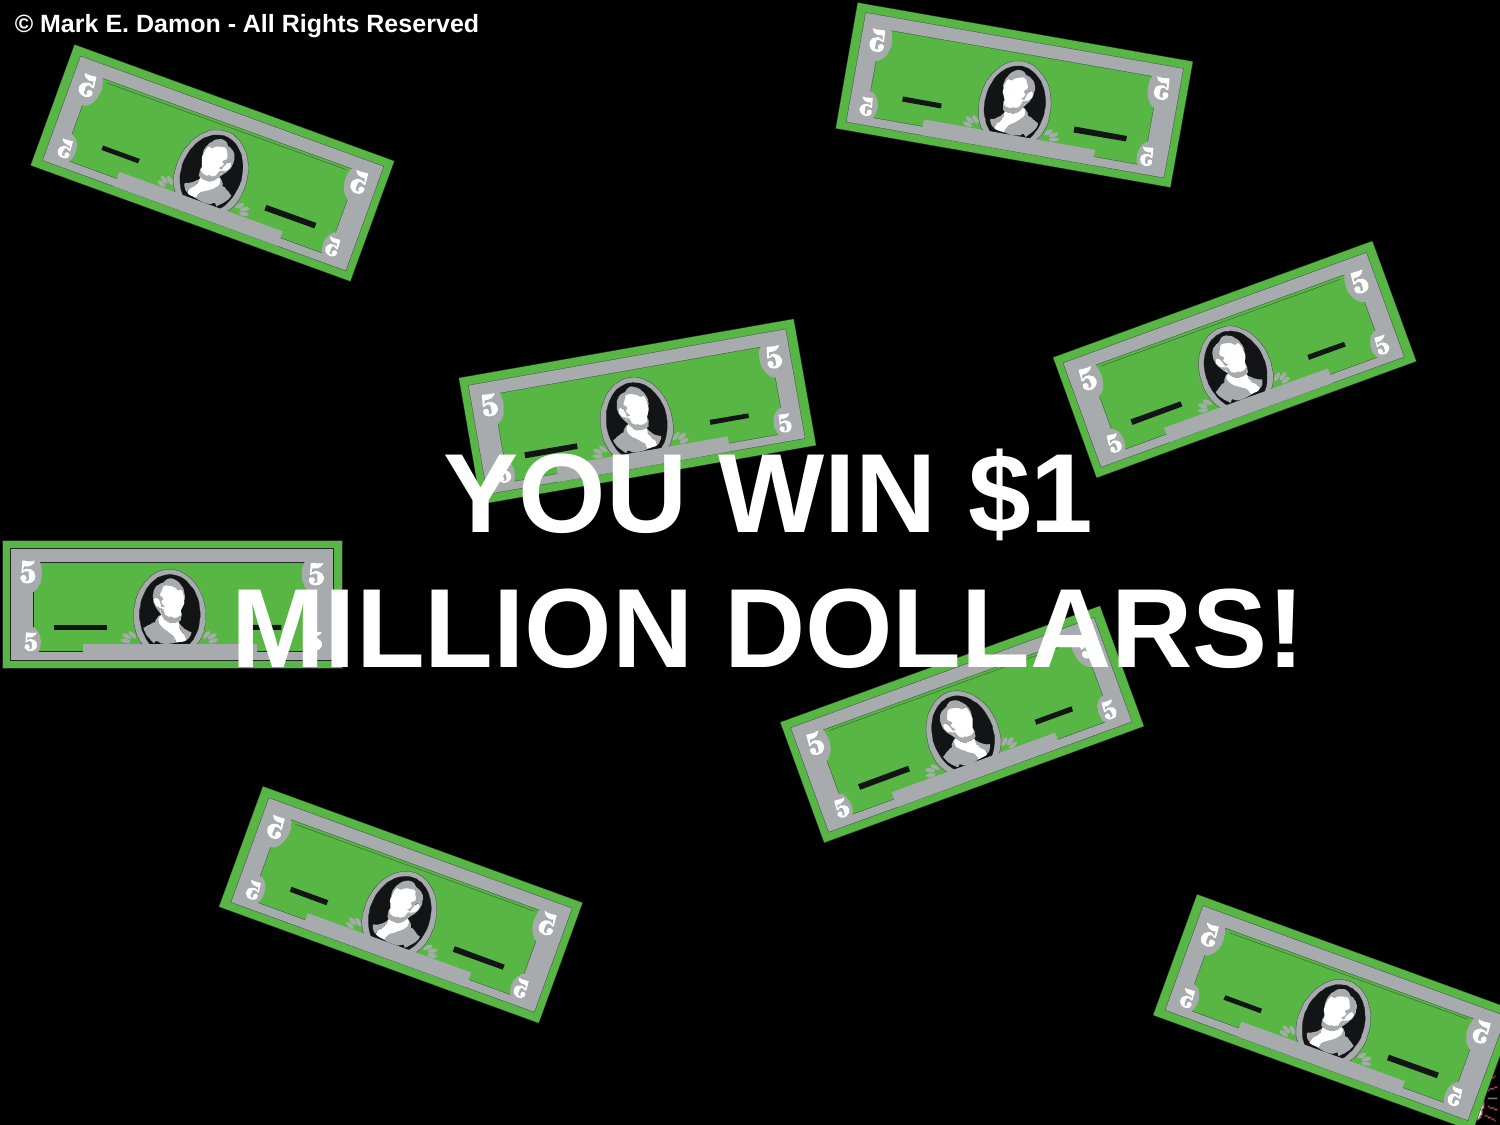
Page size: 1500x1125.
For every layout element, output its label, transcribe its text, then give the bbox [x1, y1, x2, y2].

picture [0, 0, 1500, 1125]
text_box YOU WIN $1 MILLION DOLLARS! [212, 412, 1326, 698]
